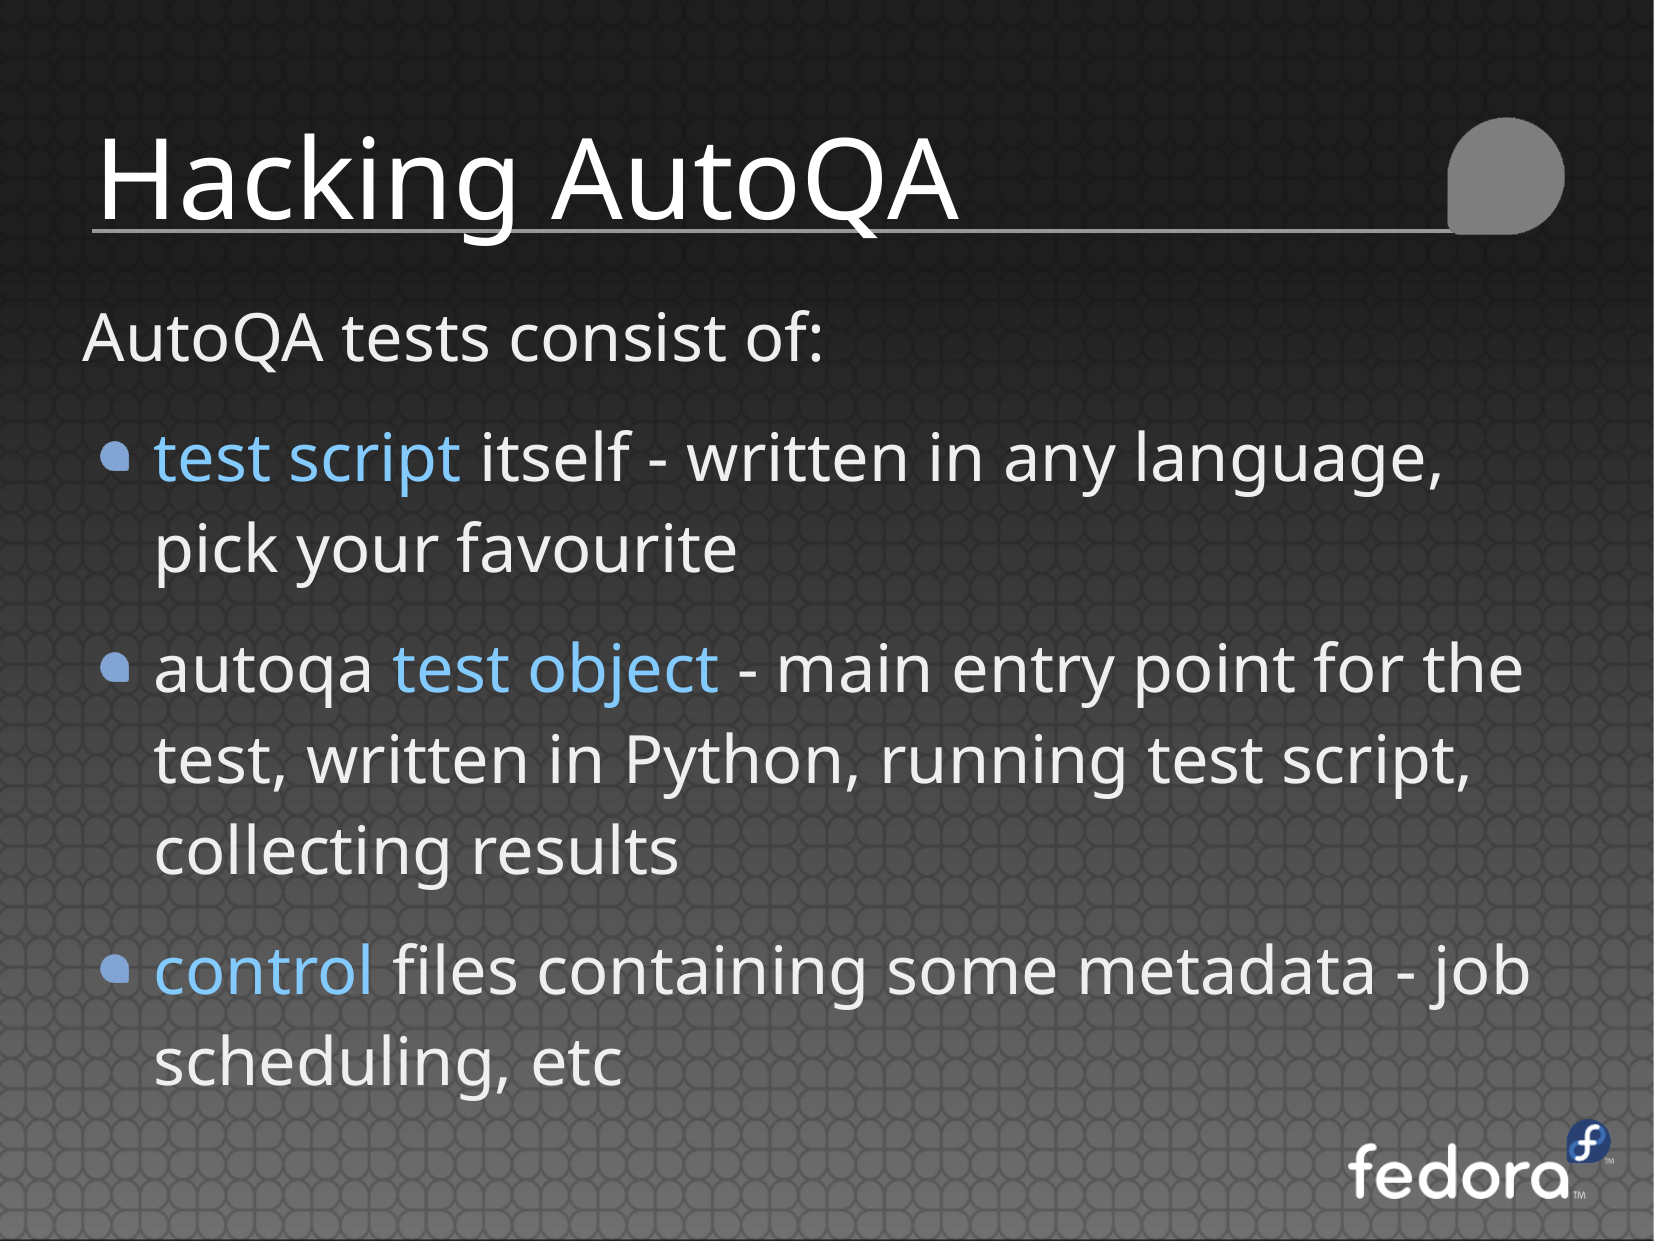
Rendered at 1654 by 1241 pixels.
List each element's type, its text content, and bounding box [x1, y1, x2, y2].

list AutoQA tests consist of: test script itself - written in any language, pick your favourite autoqa test object - main entry point for the test, written in Python, running test script, collecting results control files containing some metadata - job scheduling, etc [82, 290, 1571, 1002]
picture [0, 0, 1654, 1241]
title Hacking AutoQA [94, 100, 1426, 251]
